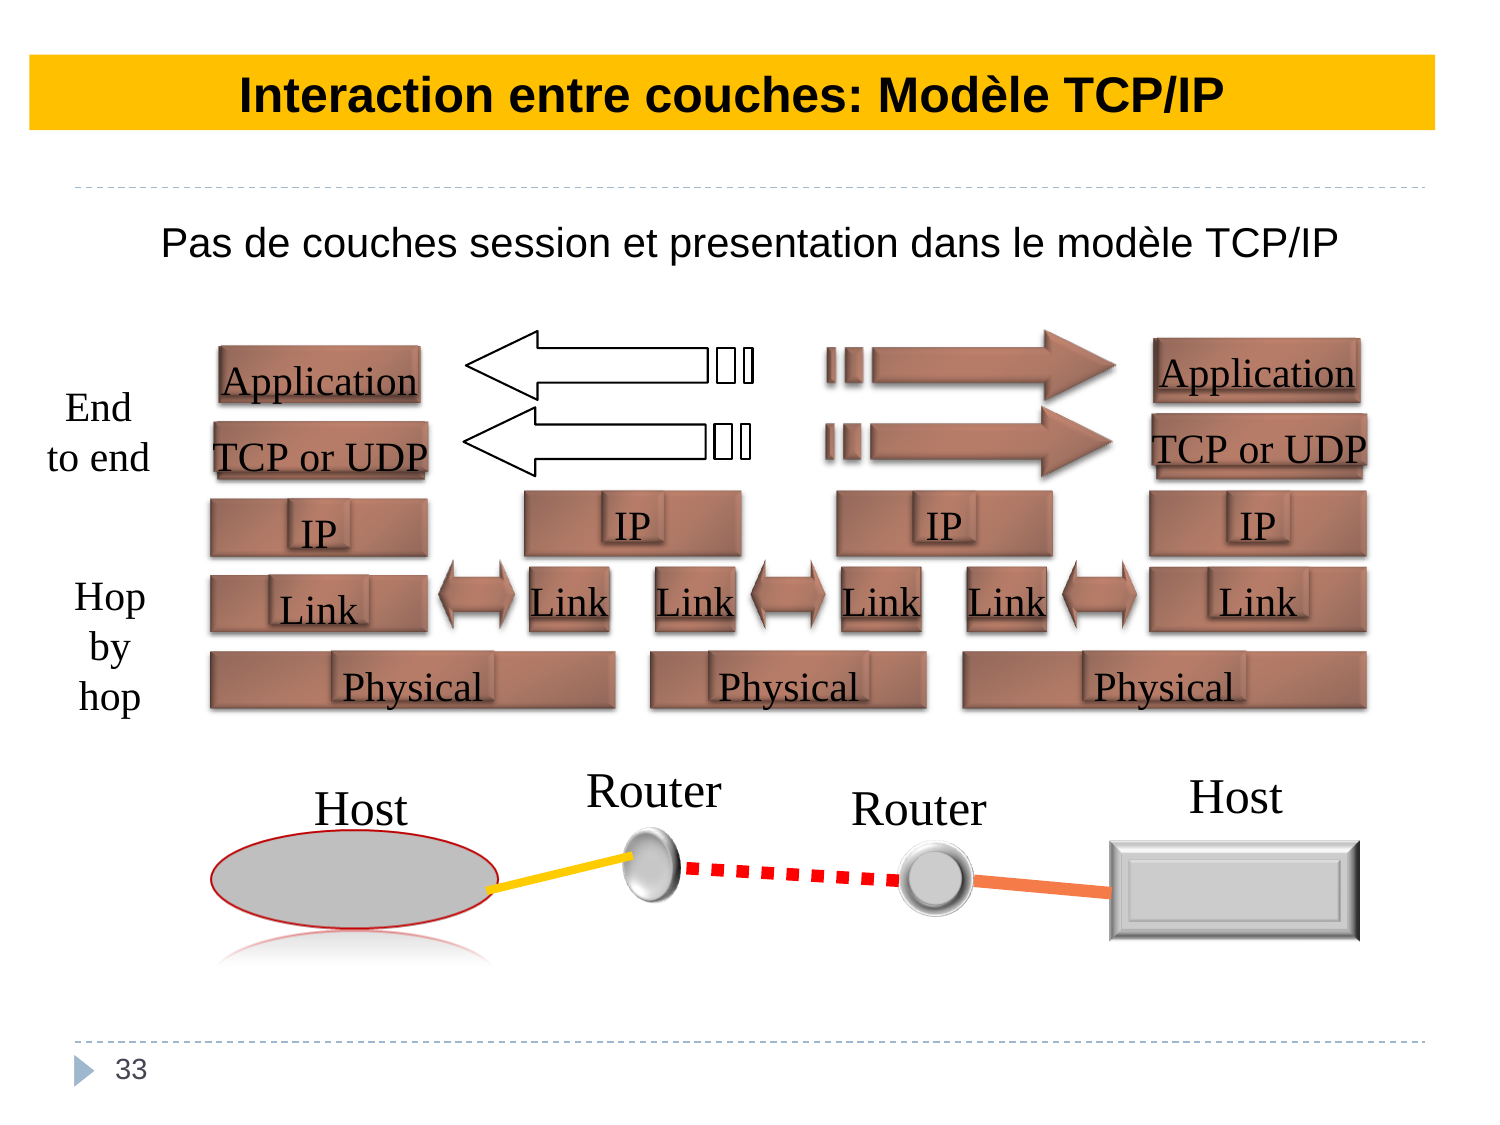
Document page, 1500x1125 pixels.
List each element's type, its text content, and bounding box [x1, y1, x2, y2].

picture [200, 323, 1376, 719]
text_box 23 [100, 1042, 426, 1103]
text_box IP [1224, 490, 1292, 557]
text_box Application [1143, 338, 1371, 404]
picture [1134, 404, 1381, 476]
text_box End to end [29, 371, 168, 488]
text_box Link [514, 567, 624, 633]
text_box Router [571, 749, 738, 826]
text_box Interaction entre couches: Modèle TCP/IP [29, 54, 1436, 131]
text_box Pas de couches session et presentation dans le modèle TCP/IP [112, 208, 1389, 274]
text_box IP [910, 492, 978, 557]
picture [1139, 329, 1376, 400]
text_box Host [298, 768, 424, 844]
text_box Physical [327, 651, 499, 718]
text_box Physical [703, 651, 875, 718]
picture [1107, 838, 1362, 944]
text_box IP [285, 498, 353, 565]
text_box IP [599, 490, 667, 557]
picture [208, 828, 502, 1034]
text_box Hop by hop [41, 561, 180, 727]
text_box TCP or UDP [197, 422, 444, 488]
text_box Application [206, 346, 433, 412]
text_box Link [1203, 567, 1313, 633]
text_box Router [836, 768, 1003, 844]
text_box Link [826, 567, 936, 633]
text_box Link [641, 567, 740, 633]
picture [895, 844, 976, 920]
text_box Host [1173, 755, 1299, 832]
picture [196, 412, 442, 482]
picture [203, 337, 437, 406]
picture [615, 826, 686, 913]
text_box Physical [1078, 651, 1250, 718]
text_box Link [952, 567, 1052, 633]
text_box Link [264, 575, 374, 641]
text_box TCP or UDP [1136, 414, 1383, 480]
